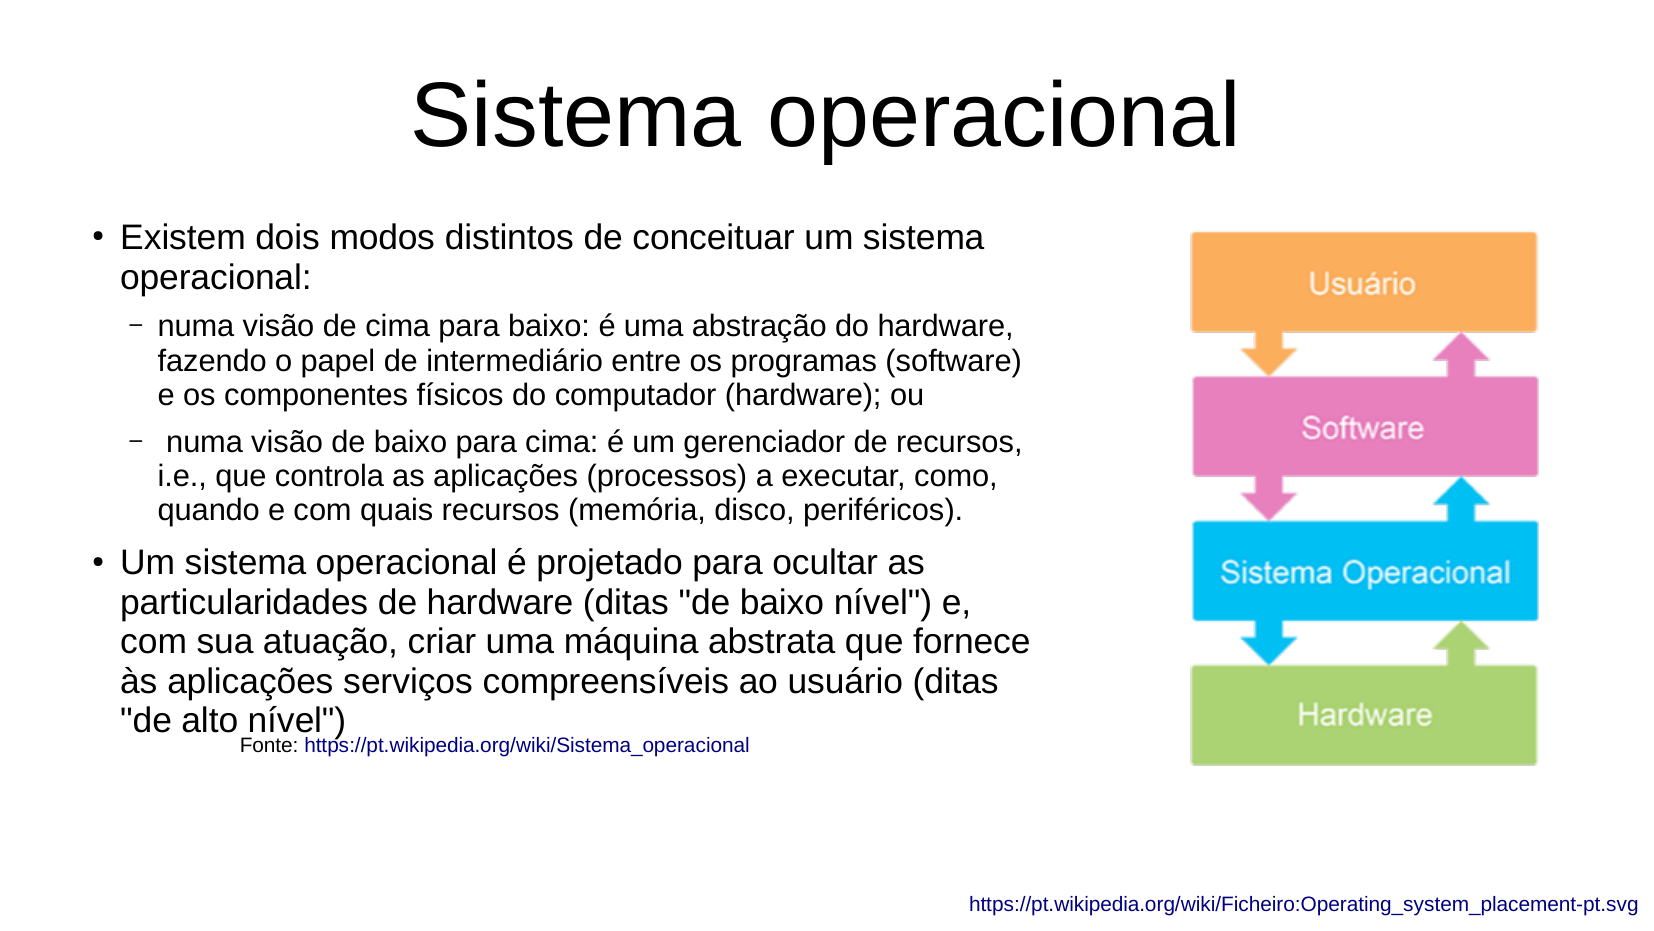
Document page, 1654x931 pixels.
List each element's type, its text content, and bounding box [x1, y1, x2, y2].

title Sistema operacional [82, 37, 1571, 193]
picture [1169, 209, 1561, 789]
text_box Fonte: https://pt.wikipedia.org/wiki/Sistema_operacional [225, 726, 765, 766]
list Existem dois modos distintos de conceituar um sistema operacional: numa visão de cima para baixo: é uma abstração do hardware, fazendo o papel de intermediário entre os programas (software) e os componentes físicos do computador (hardware); ou numa visão de baixo para cima: é um gerenciador de recursos, i.e., que controla as aplicações (processos) a executar, como, quando e com quais recursos (memória, disco, periféricos). Um sistema operacional é projetado para ocultar as particularidades de hardware (ditas "de baixo nível") e, com sua atuação, criar uma máquina abstrata que fornece às aplicações serviços compreensíveis ao usuário (ditas "de alto nível") [82, 217, 1036, 758]
text_box https://pt.wikipedia.org/wiki/Ficheiro:Operating_system_placement-pt.svg [954, 885, 1654, 924]
